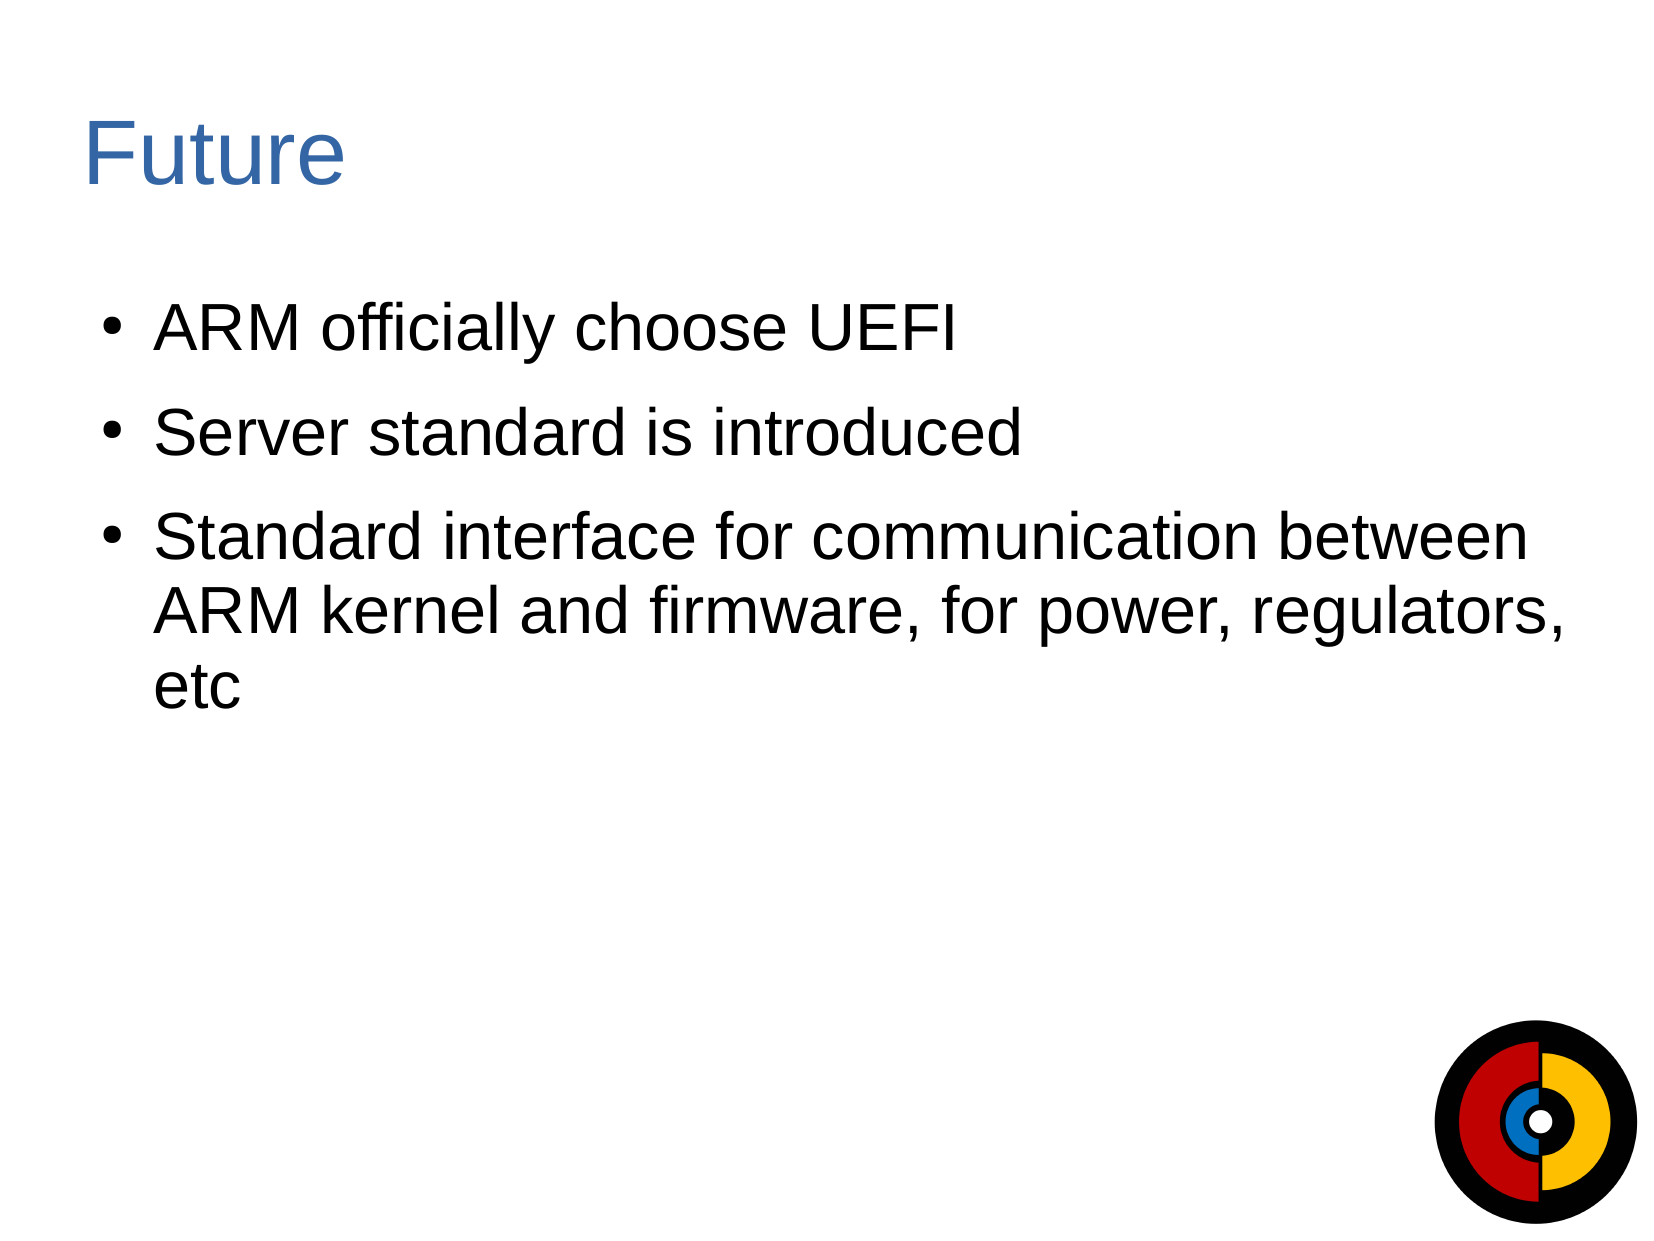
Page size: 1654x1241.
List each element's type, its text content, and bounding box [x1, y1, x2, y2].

list ARM officially choose UEFI Server standard is introduced Standard interface for communication between ARM kernel and firmware, for power, regulators, etc [82, 290, 1571, 1010]
title Future [82, 49, 1571, 257]
picture [1429, 1015, 1642, 1229]
